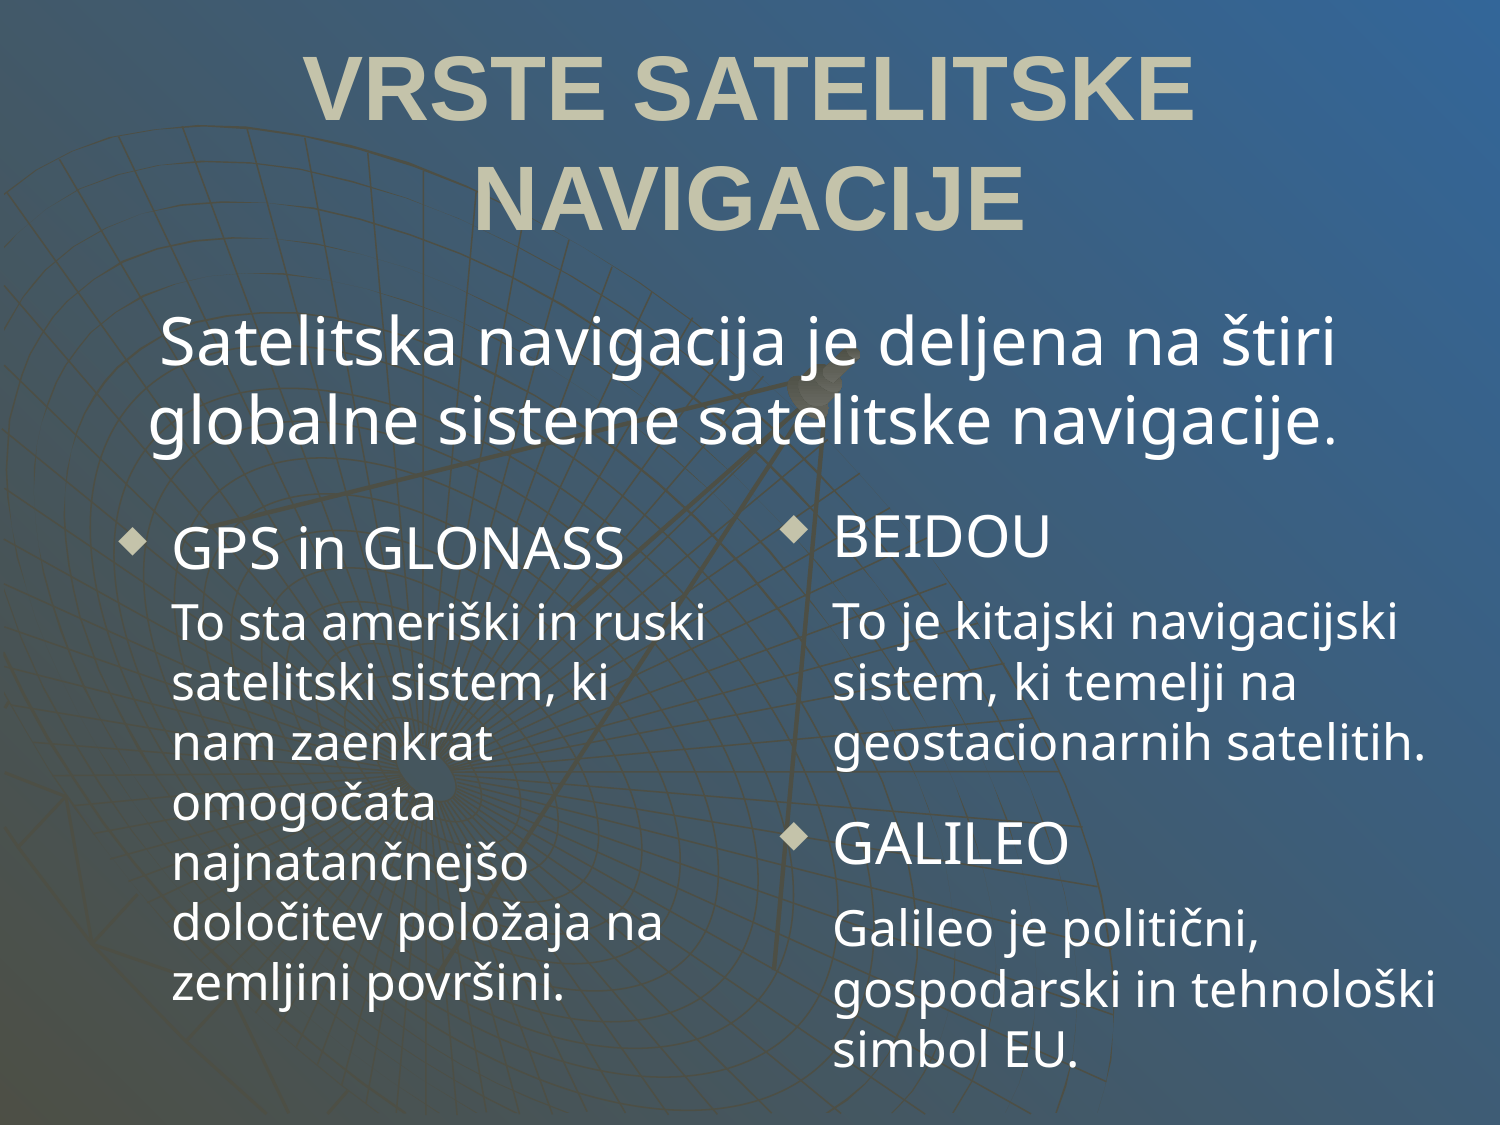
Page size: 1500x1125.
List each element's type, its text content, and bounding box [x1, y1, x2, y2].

list GPS in GLONASS To sta ameriški in ruski satelitski sistem, ki nam zaenkrat omogočata najnatančnejšo določitev položaja na zemljini površini. [100, 503, 739, 1047]
text_box Satelitska navigacija je deljena na štiri globalne sisteme satelitske navigacije. [0, 290, 1500, 466]
title VRSTE SATELITSKE NAVIGACIJE [75, 45, 1425, 233]
list GALILEO Galileo je politični, gospodarski in tehnološki simbol EU. [761, 798, 1500, 982]
list BEIDOU To je kitajski navigacijski sistem, ki temelji na geostacionarnih satelitih. [761, 491, 1500, 798]
